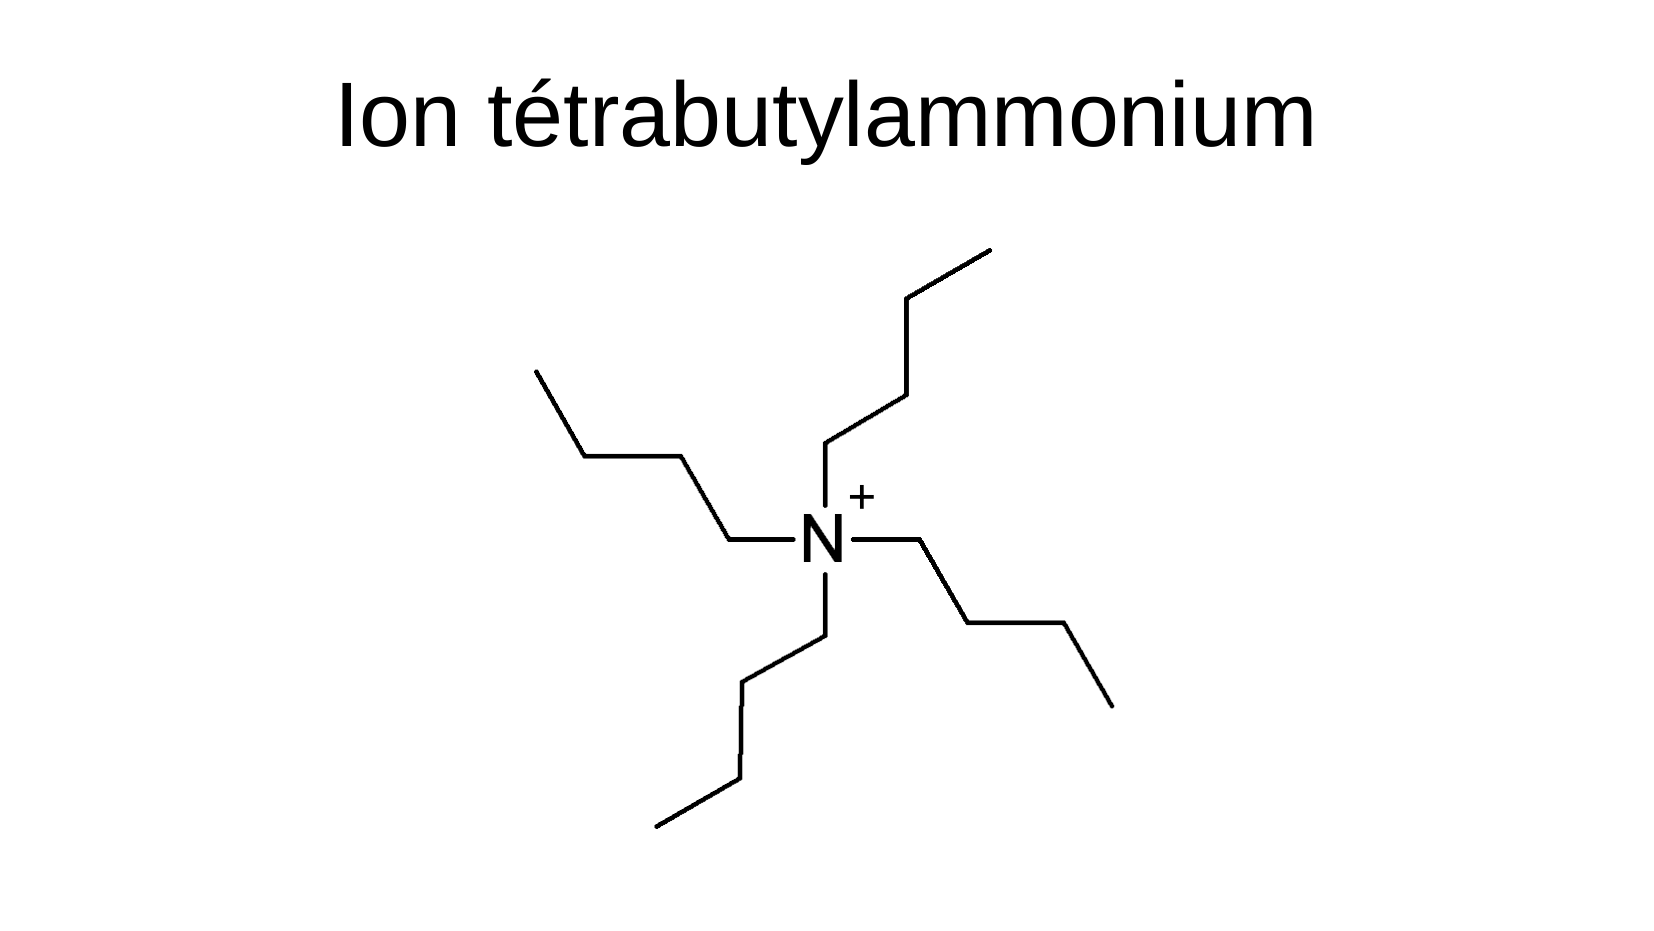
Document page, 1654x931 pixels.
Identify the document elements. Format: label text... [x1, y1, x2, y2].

picture [531, 245, 1193, 831]
title Ion tétrabutylammonium [82, 37, 1571, 193]
